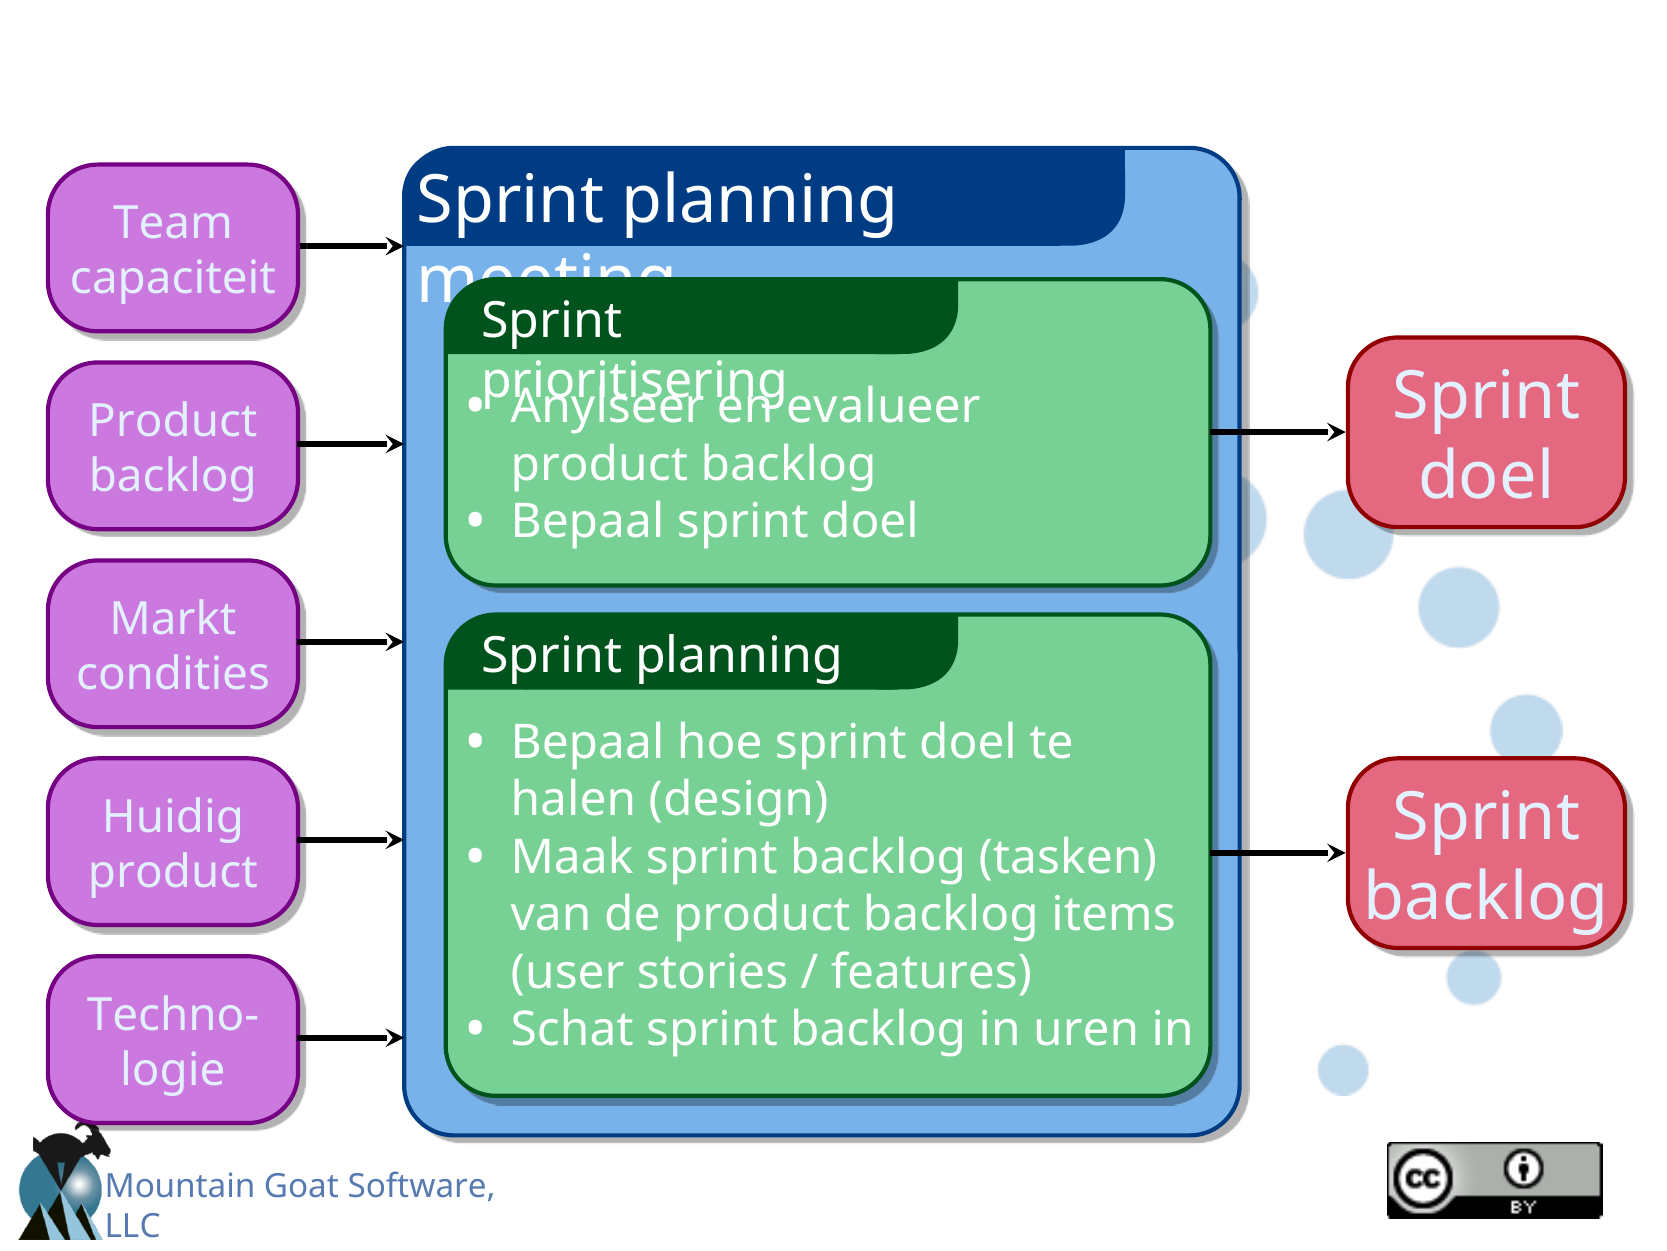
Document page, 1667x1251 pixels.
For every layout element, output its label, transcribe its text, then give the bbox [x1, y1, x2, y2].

text_box Product backlog [47, 362, 298, 530]
text_box Markt condities [47, 560, 298, 728]
text_box Sprint backlog [1347, 758, 1626, 948]
picture [18, 1120, 111, 1240]
picture [1219, 156, 1563, 1096]
picture [1387, 1142, 1603, 1219]
text_box Team capaciteit [47, 164, 298, 332]
text_box Sprint prioritisering [472, 279, 946, 355]
text_box [402, 147, 1240, 1136]
text_box Huidig product [47, 758, 298, 926]
text_box Sprint planning [472, 614, 892, 690]
text_box Sprint doel [1347, 337, 1626, 528]
text_box Bepaal hoe sprint doel te halen (design) Maak sprint backlog (tasken) van de product backlog items (user stories / features) Schat sprint backlog in uren in [456, 702, 1209, 1069]
text_box Techno-logie [47, 956, 298, 1123]
text_box Sprint planning meeting [408, 147, 1138, 240]
text_box Anylseer en evalueer product backlog Bepaal sprint doel [456, 366, 1165, 559]
